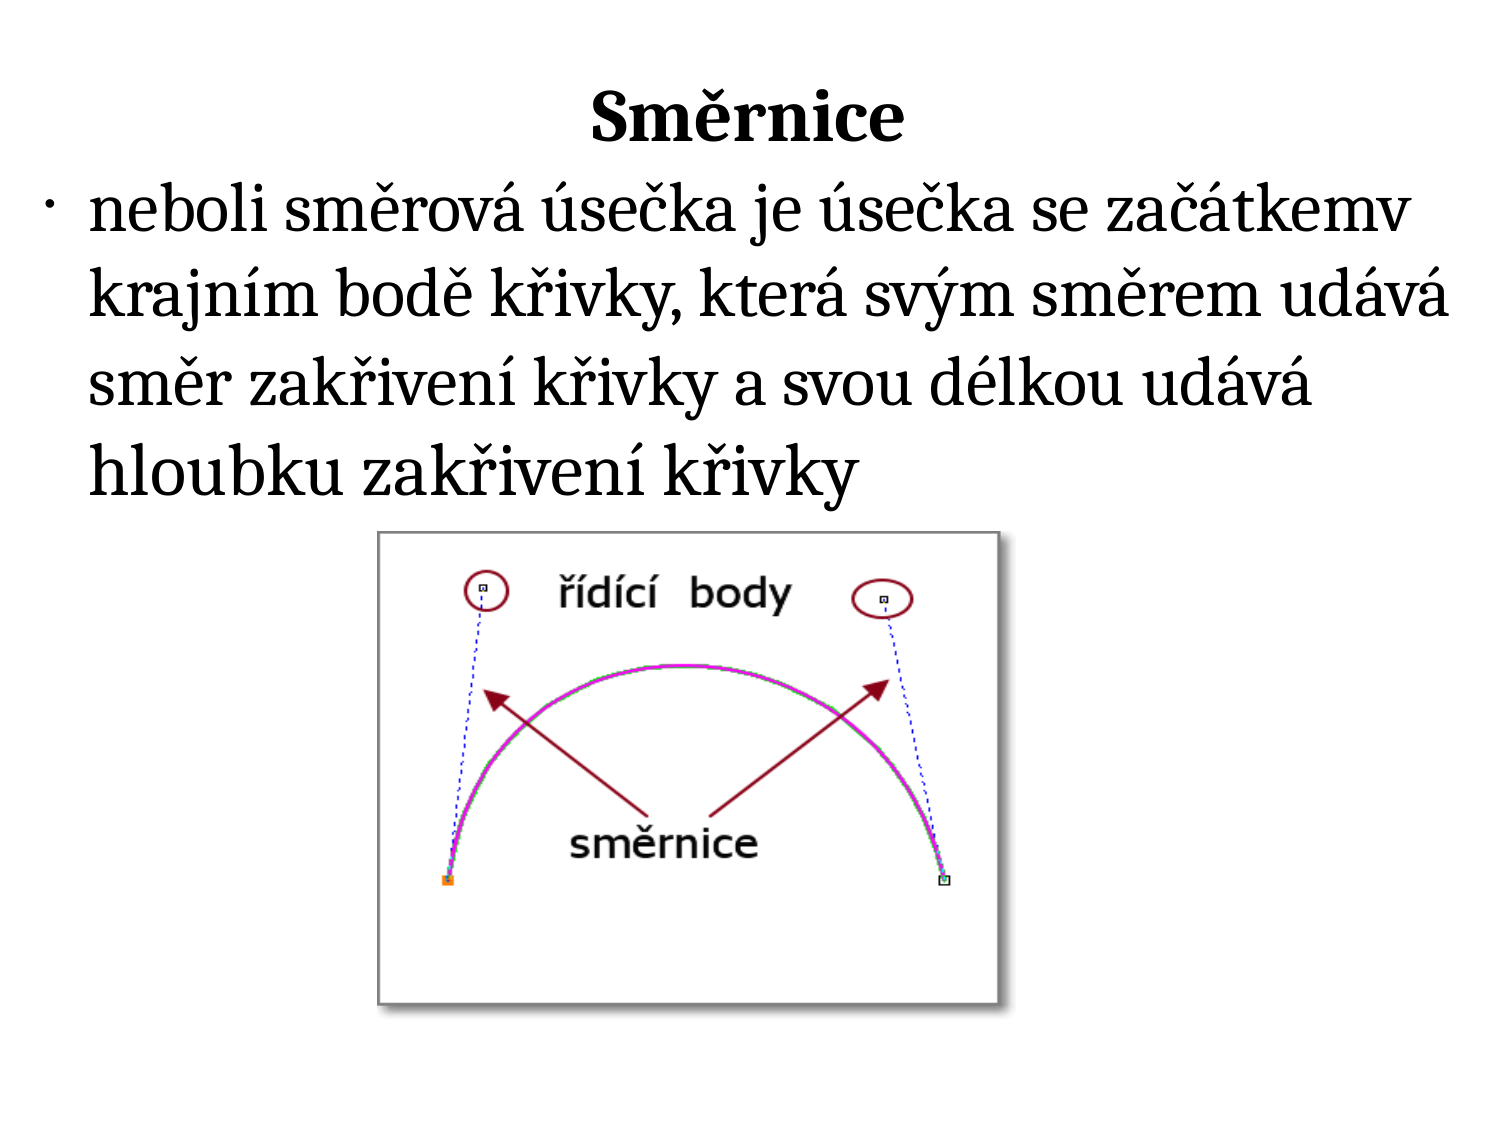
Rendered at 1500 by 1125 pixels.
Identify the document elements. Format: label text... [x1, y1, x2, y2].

picture [377, 531, 1016, 1019]
text_box Směrnice [0, 58, 1500, 164]
title neboli směrová úsečka je úsečka se začátkemv krajním bodě křivky, která svým směrem udává směr zakřivení křivky a svou délkou udává hloubku zakřivení křivky [0, 164, 1500, 341]
